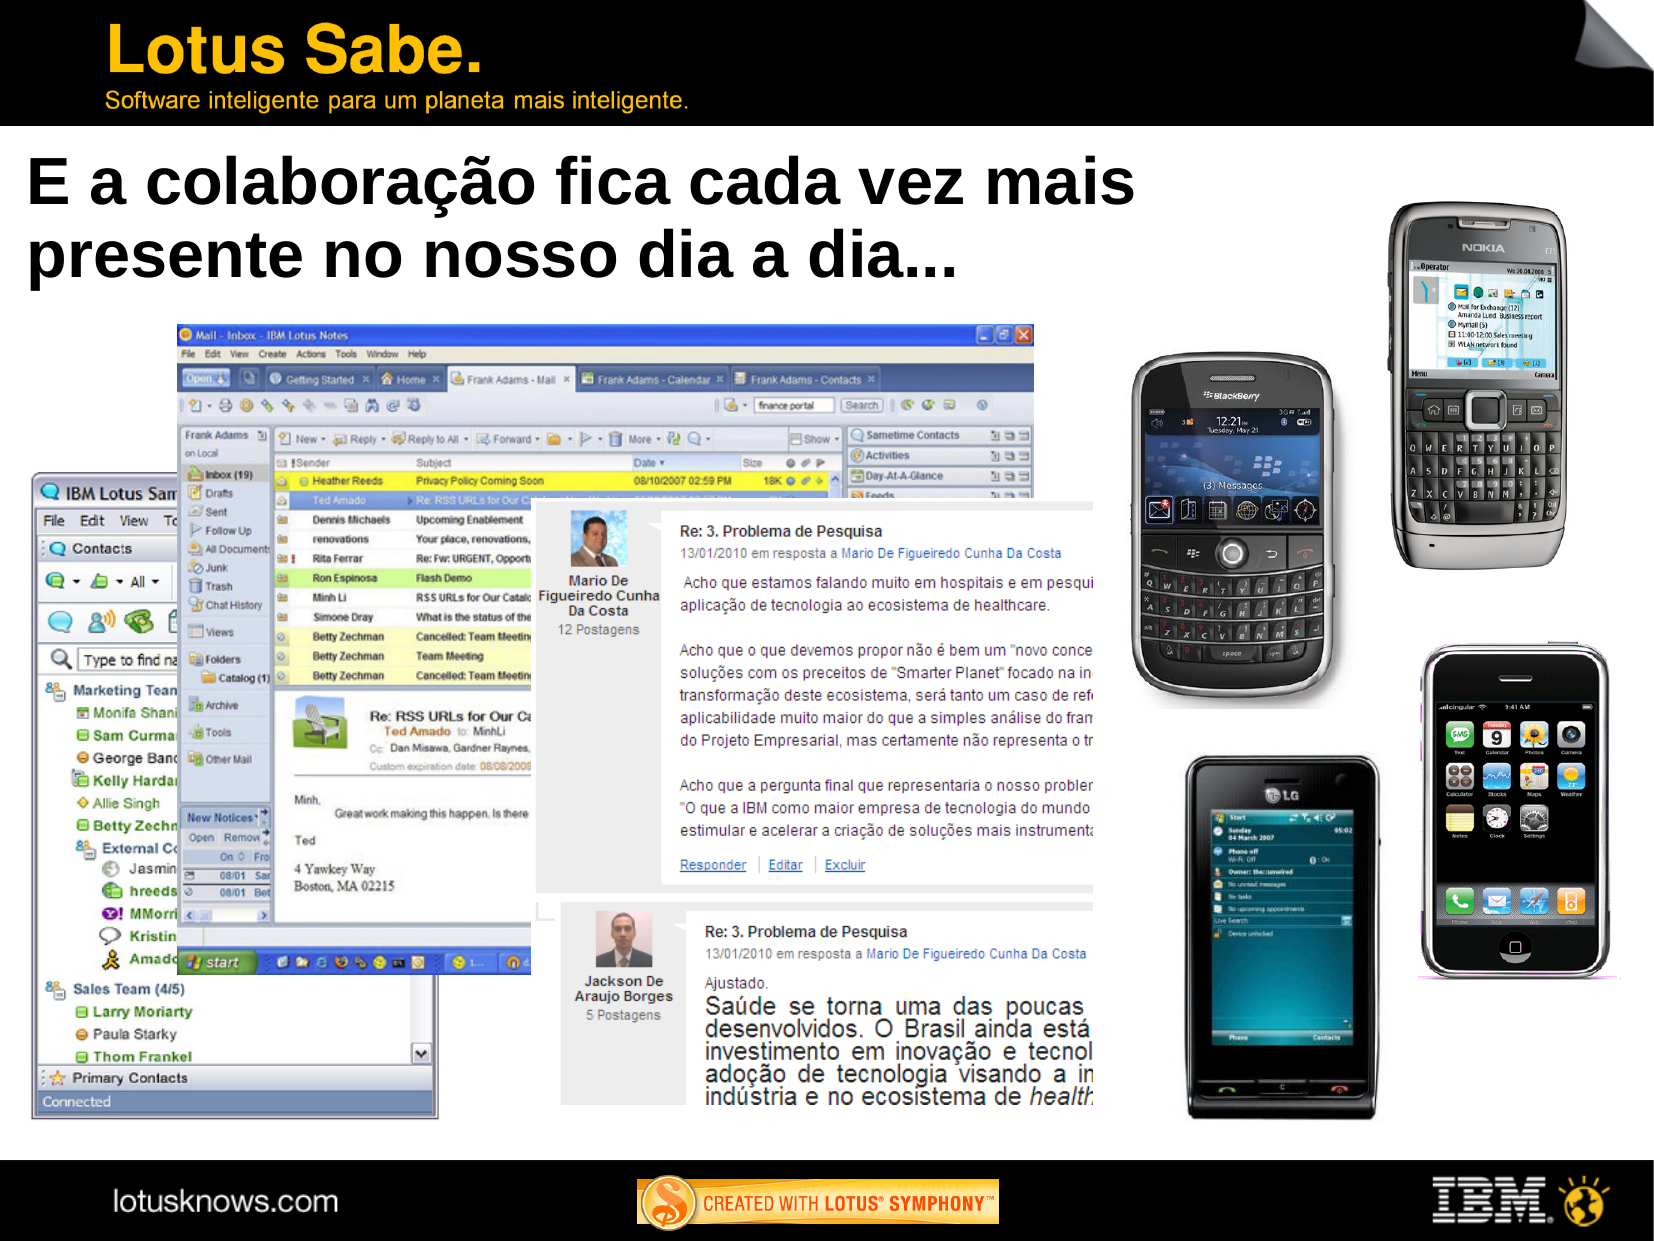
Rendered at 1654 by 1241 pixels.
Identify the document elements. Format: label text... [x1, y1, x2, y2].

picture [1112, 179, 1596, 709]
picture [29, 324, 1093, 1123]
picture [0, 0, 1654, 126]
title E a colaboração fica cada vez mais presente no nosso dia a dia... [26, 146, 1418, 293]
picture [0, 1160, 1654, 1241]
picture [1146, 620, 1635, 1123]
